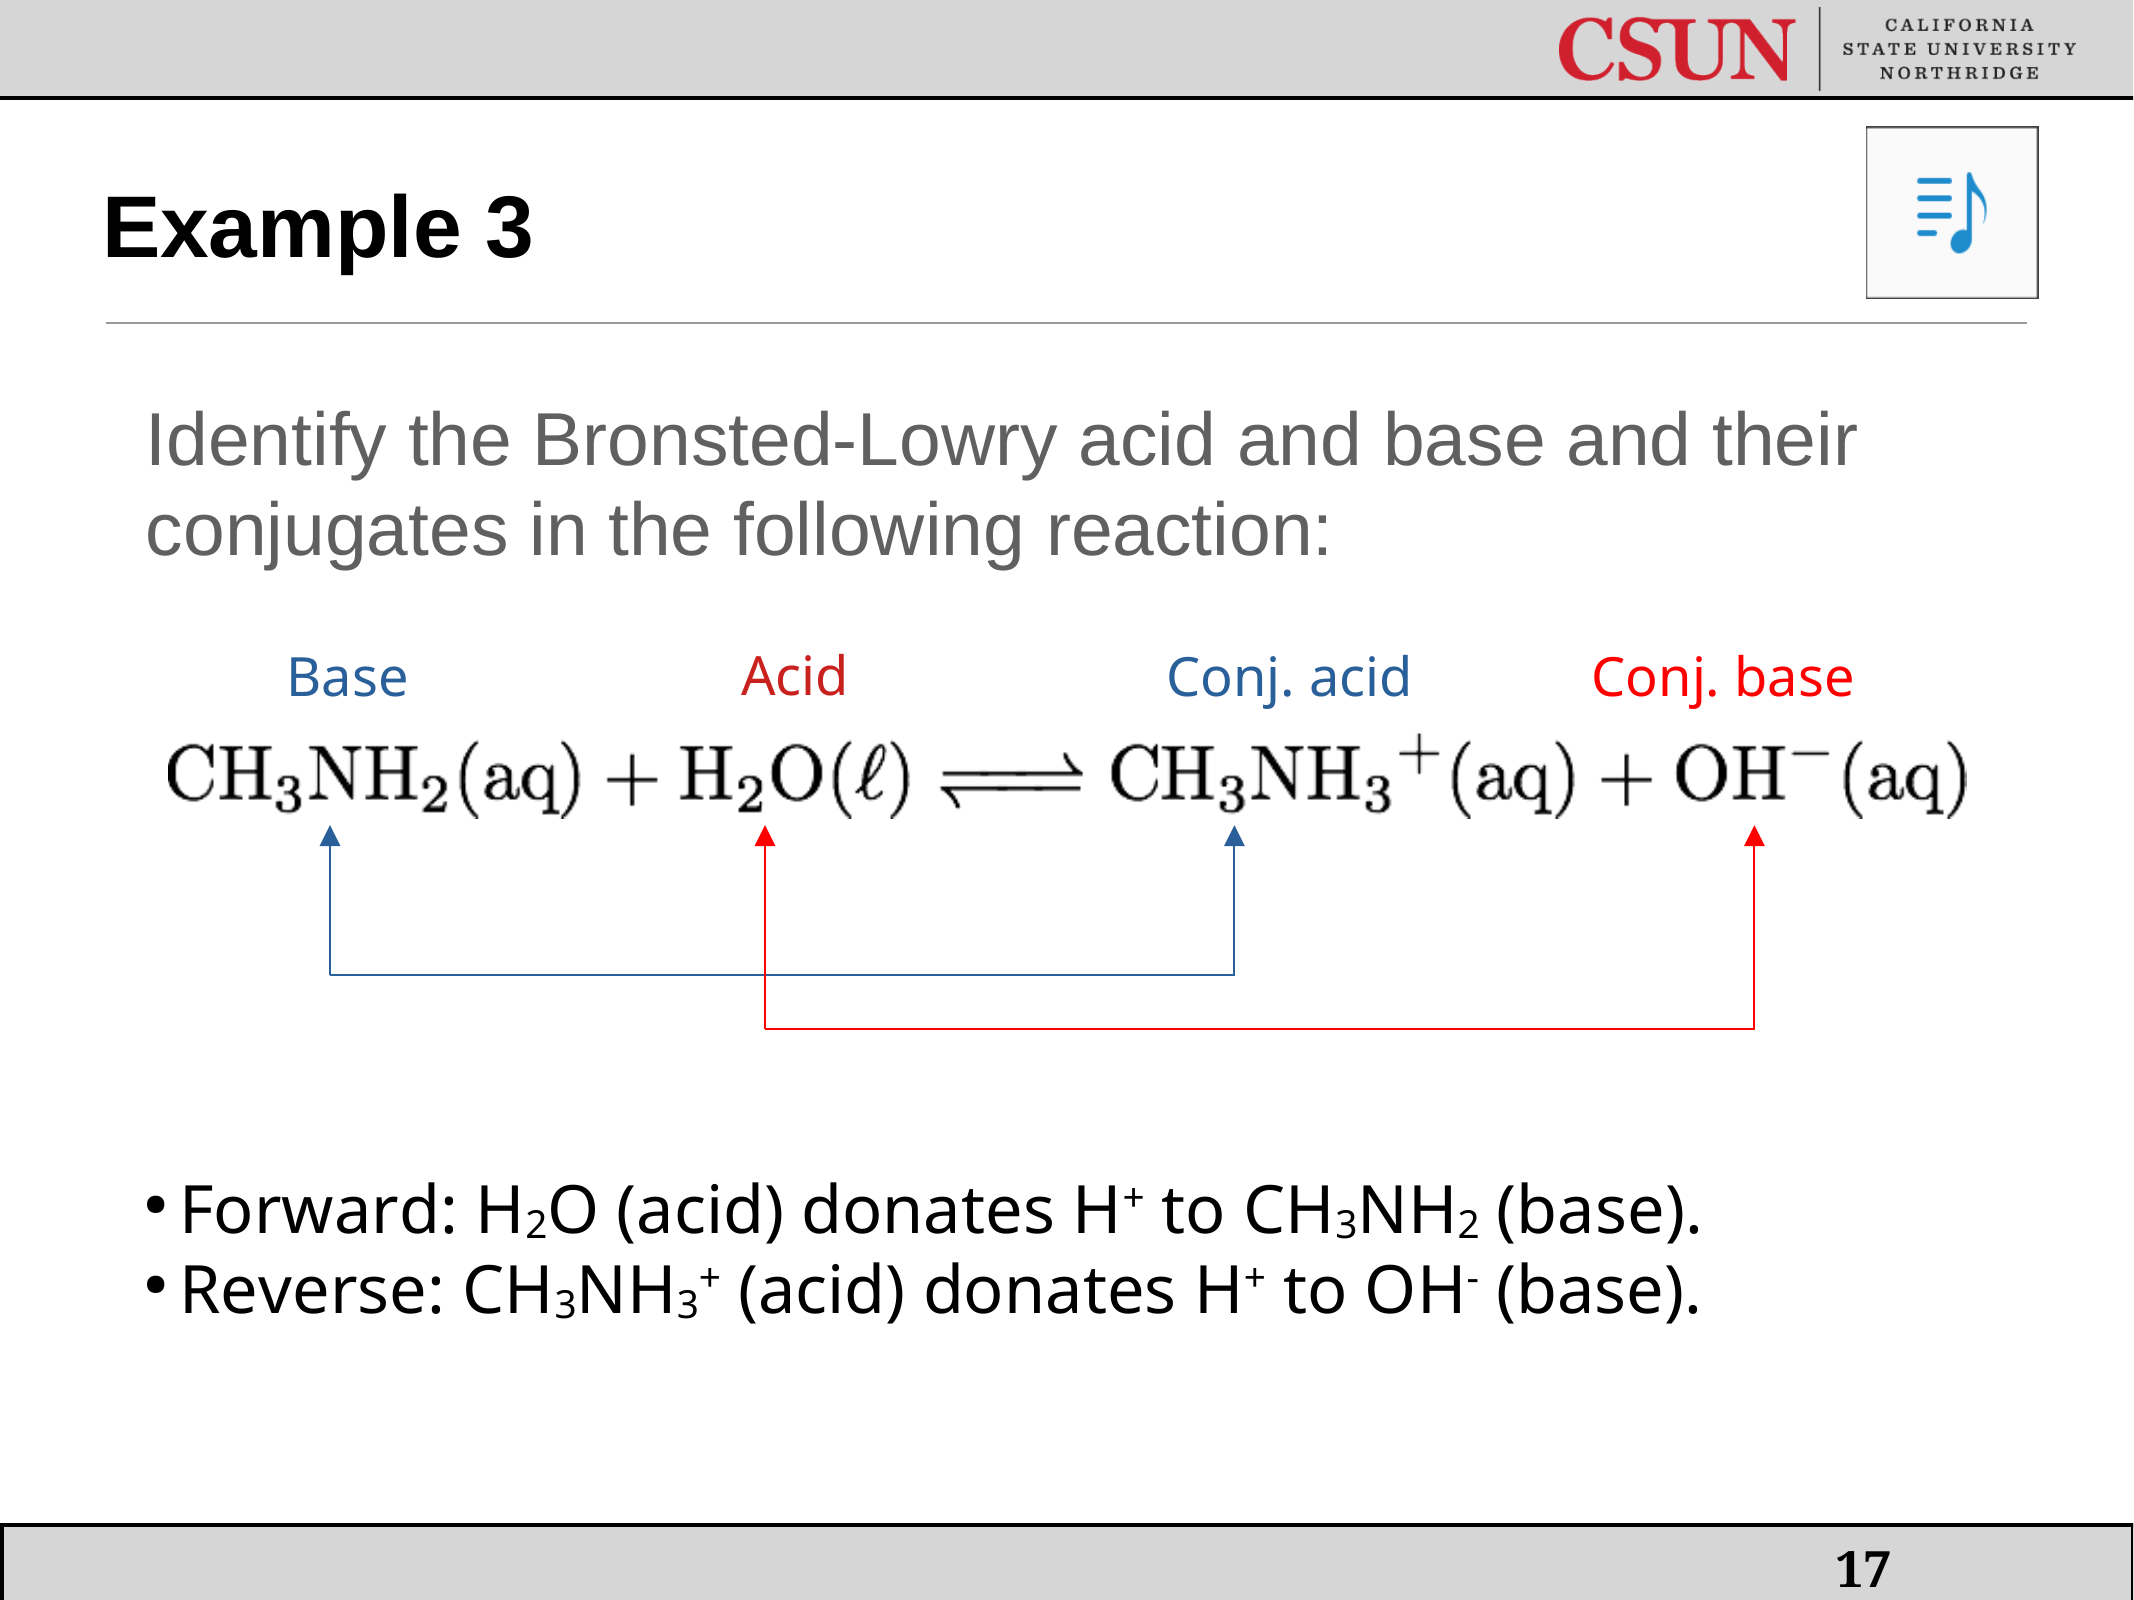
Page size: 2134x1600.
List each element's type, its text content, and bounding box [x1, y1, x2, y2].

text_box [1864, 125, 2040, 301]
title Example 3 [93, 104, 2040, 284]
text_box Conj. acid [1151, 634, 1450, 715]
picture [168, 732, 1967, 819]
text_box Conj. base [1576, 634, 1892, 715]
text_box Acid [726, 634, 873, 715]
text_box Forward: H2O (acid) donates H+ to CH3NH2 (base). Reverse: CH3NH3+ (acid) donates H+ to OH- (base). [129, 1159, 1873, 1335]
picture [1559, 7, 2076, 91]
list Identify the Bronsted-Lowry acid and base and their conjugates in the following reaction: [93, 382, 2040, 610]
text_box Base [271, 634, 434, 715]
